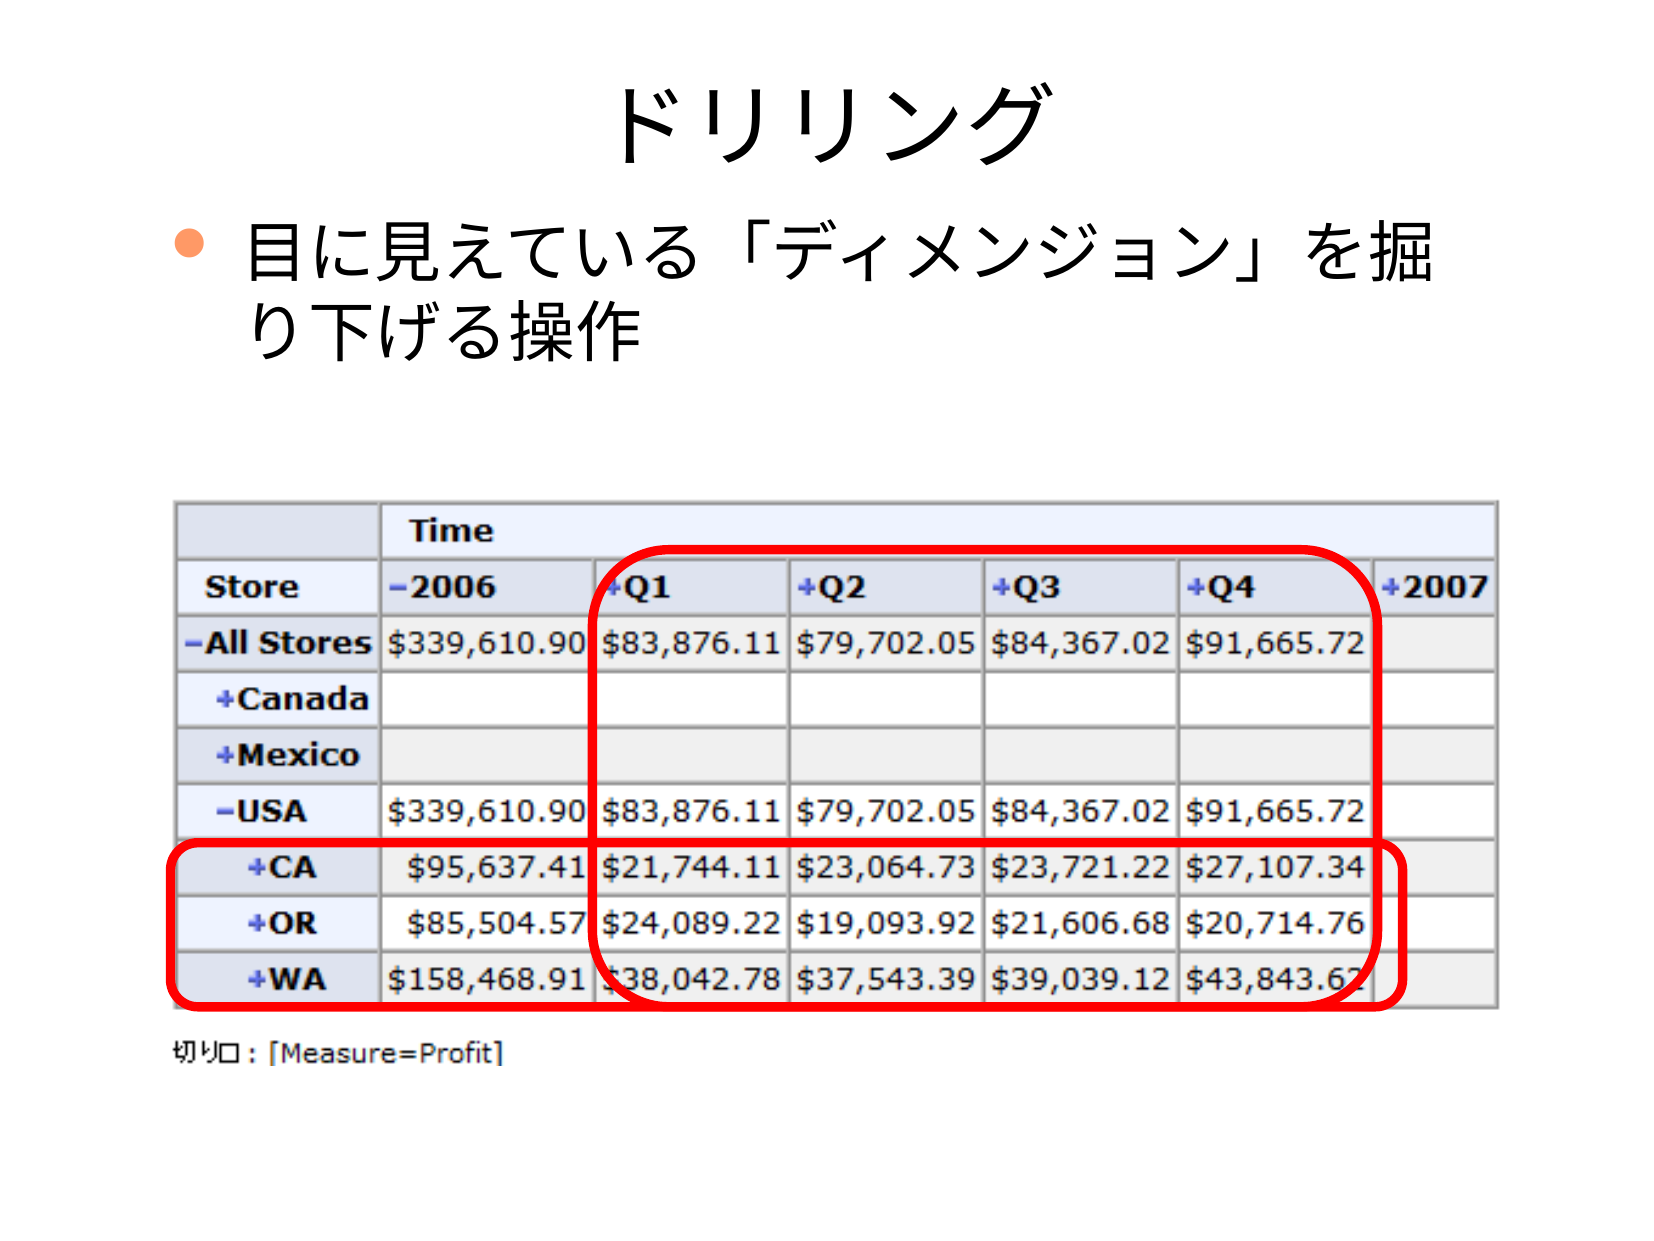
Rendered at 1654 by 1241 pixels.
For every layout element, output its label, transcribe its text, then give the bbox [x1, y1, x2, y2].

list 目に見えている「ディメンジョン」を掘り下げる操作 [158, 209, 1499, 479]
title ドリリング [121, 19, 1534, 227]
picture [147, 479, 1597, 1066]
